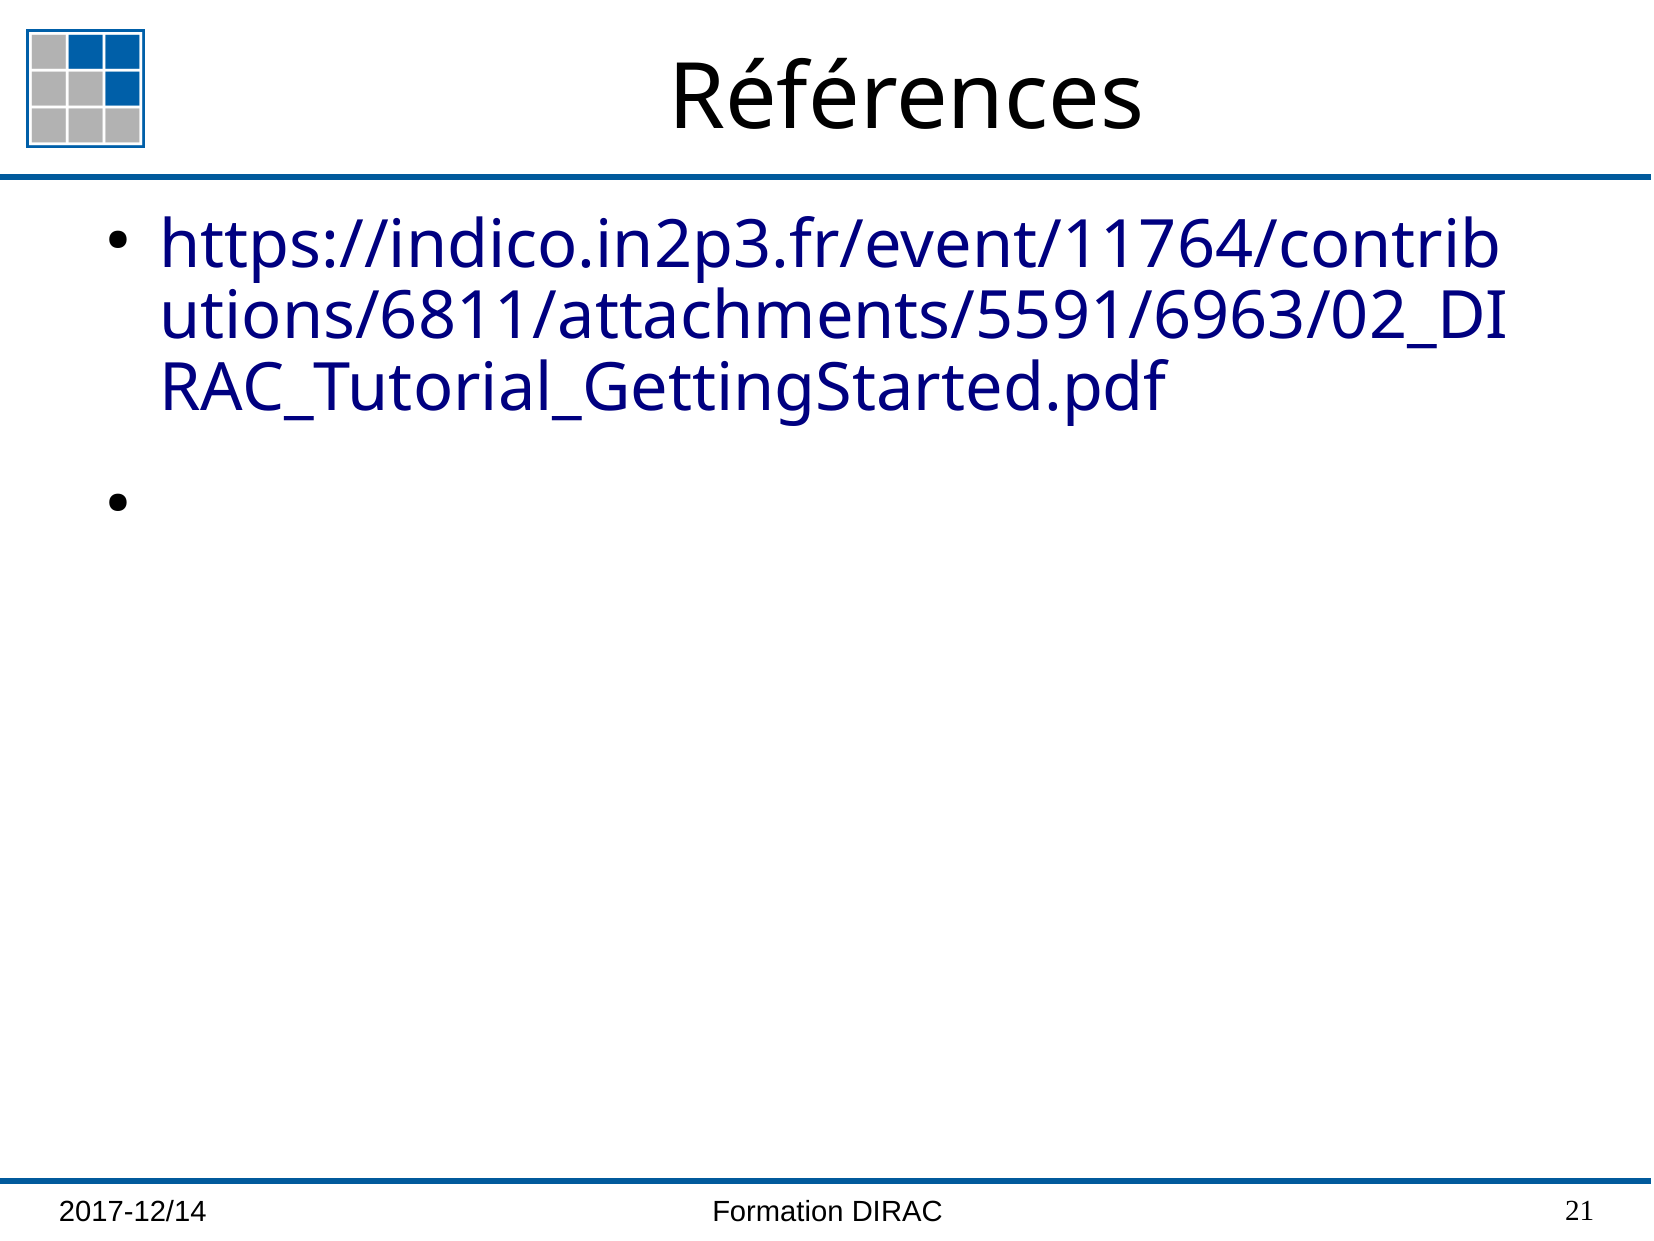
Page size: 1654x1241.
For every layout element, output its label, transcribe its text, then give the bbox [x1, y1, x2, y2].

picture [26, 29, 145, 148]
title Références [162, 43, 1651, 144]
list https://indico.in2p3.fr/event/11764/contributions/6811/attachments/5591/6963/02_DIRAC_Tutorial_GettingStarted.pdf [88, 196, 1544, 1167]
